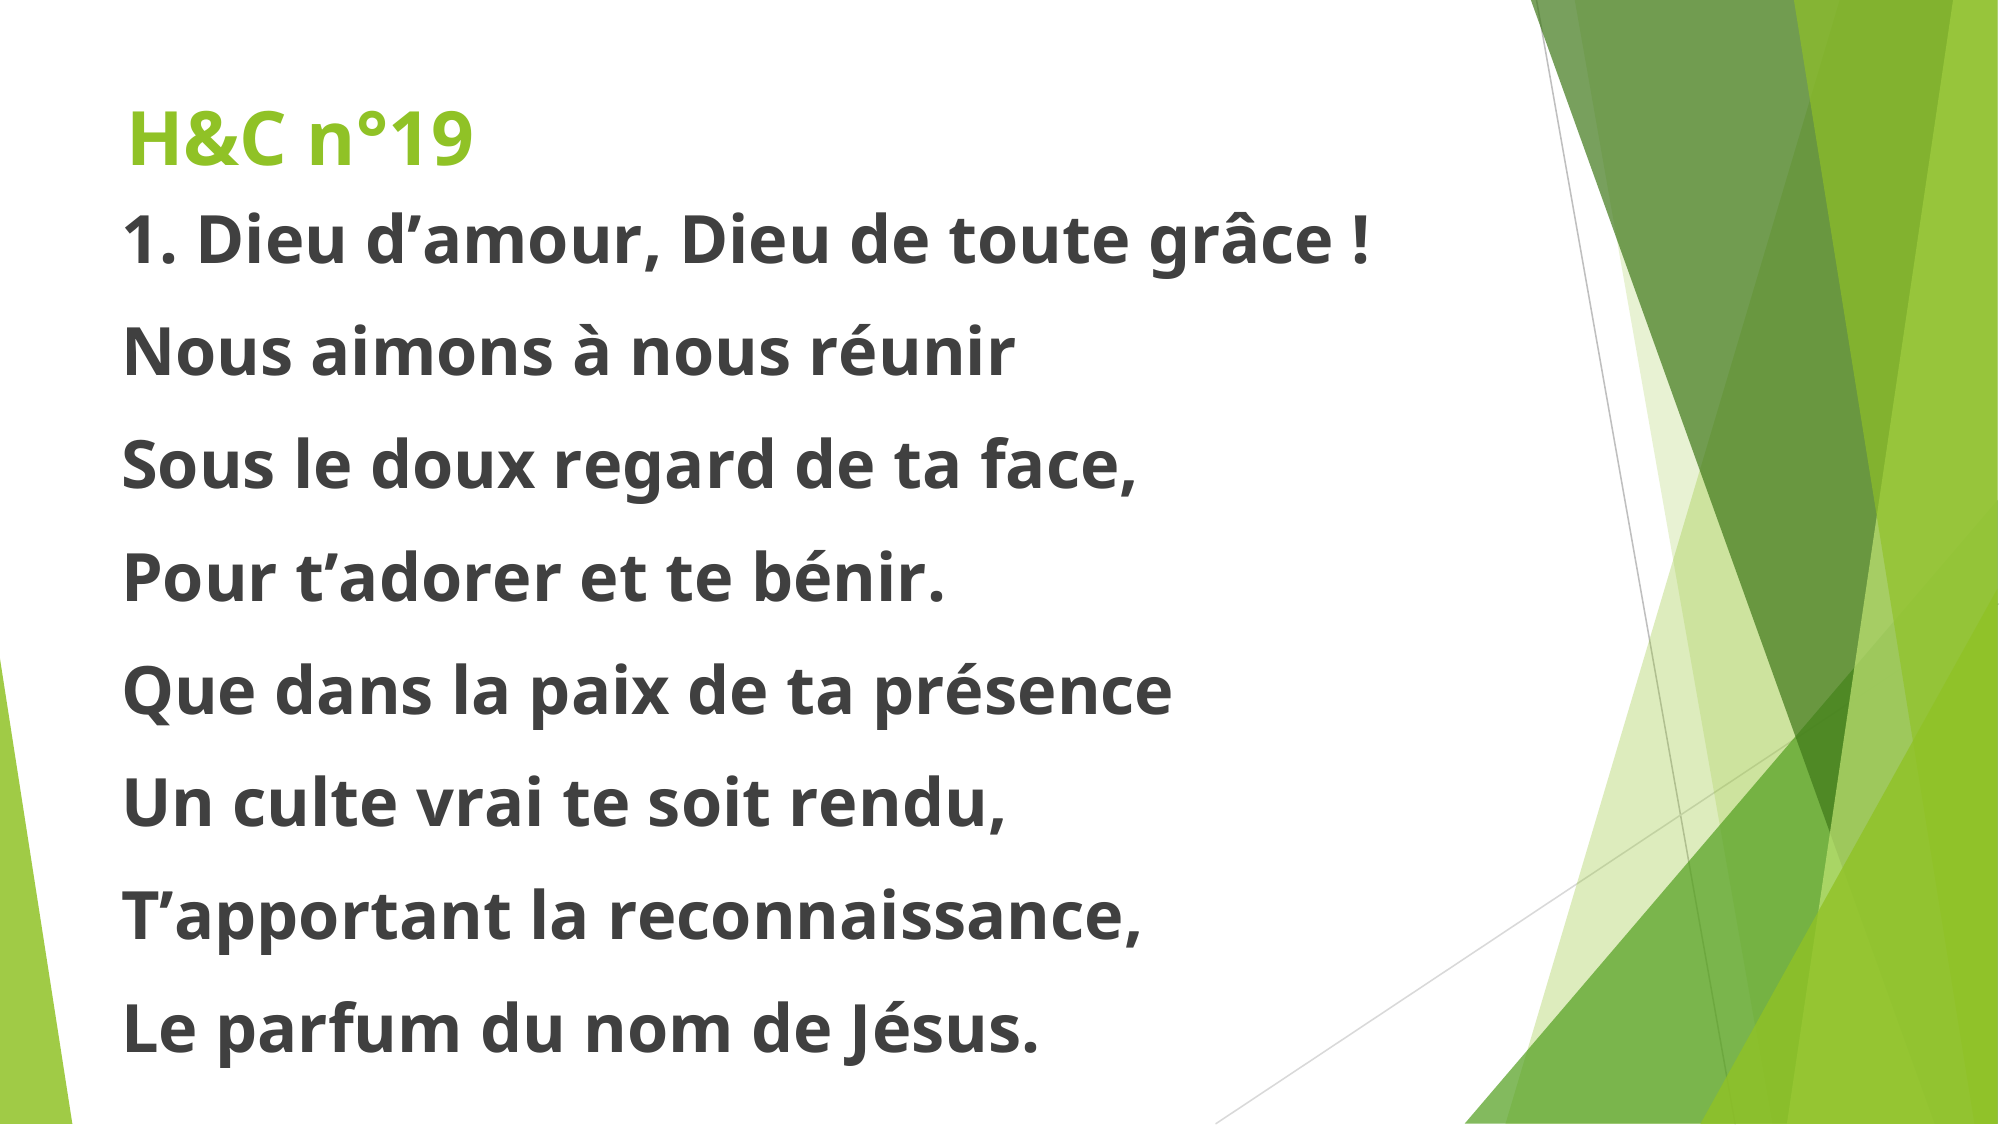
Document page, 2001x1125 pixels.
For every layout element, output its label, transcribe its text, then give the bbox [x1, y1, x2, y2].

text_box 1. Dieu d’amour, Dieu de toute grâce ! Nous aimons à nous réunir Sous le doux regard de ta face, Pour t’adorer et te bénir. Que dans la paix de ta présence Un culte vrai te soit rendu, T’apportant la reconnaissance, Le parfum du nom de Jésus. [106, 177, 1973, 1037]
text_box H&C n°19 [111, 82, 1522, 177]
